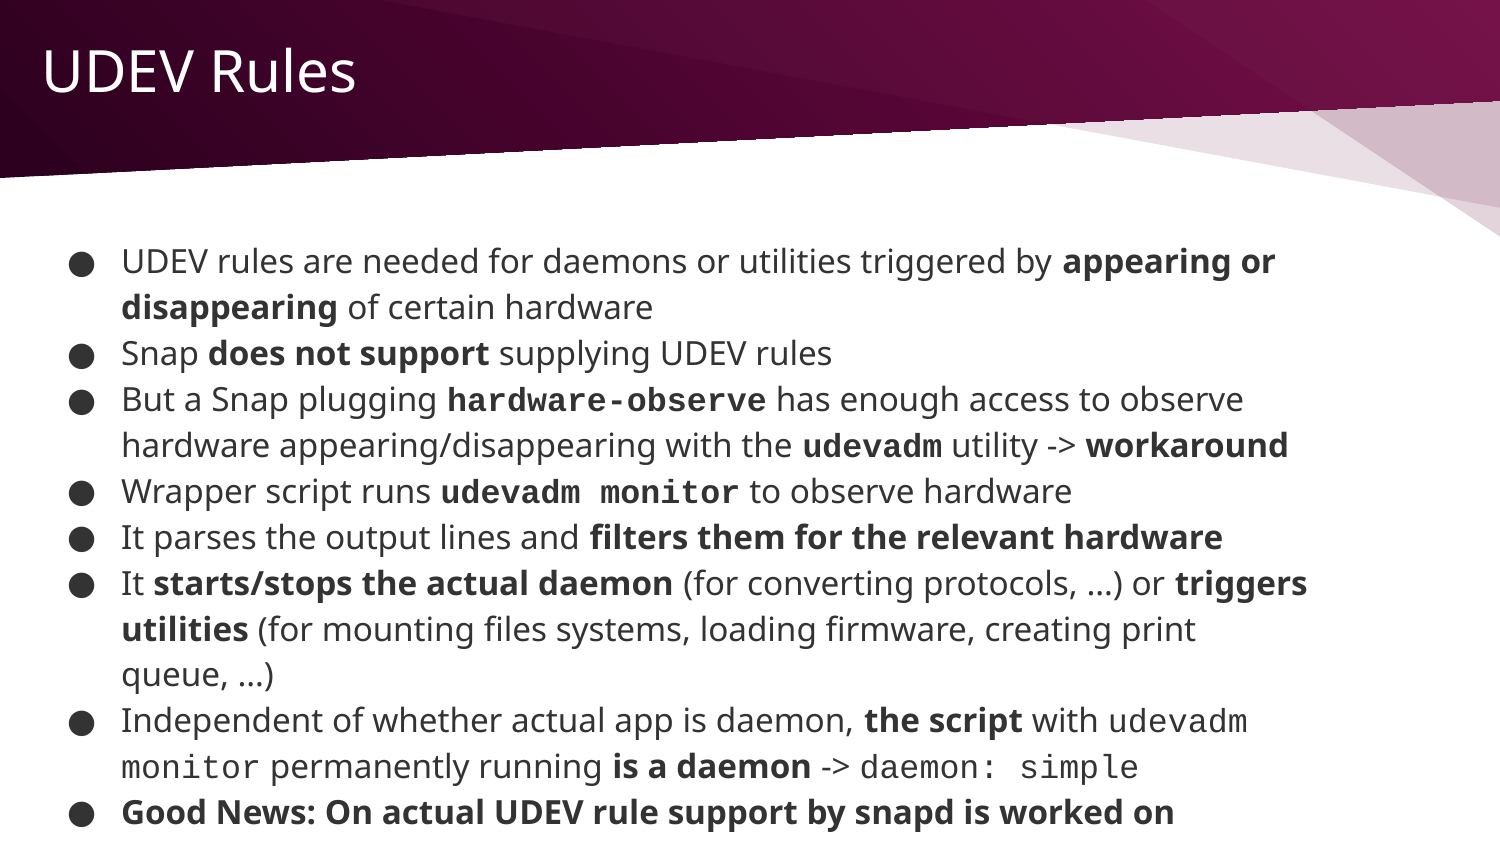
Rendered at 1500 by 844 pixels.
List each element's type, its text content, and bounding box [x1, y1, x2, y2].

title UDEV Rules [41, 5, 1336, 134]
list UDEV rules are needed for daemons or utilities triggered by appearing or disappearing of certain hardware Snap does not support supplying UDEV rules But a Snap plugging hardware-observe has enough access to observe hardware appearing/disappearing with the udevadm utility -> workaround Wrapper script runs udevadm monitor to observe hardware It parses the output lines and filters them for the relevant hardware It starts/stops the actual daemon (for converting protocols, …) or triggers utilities (for mounting files systems, loading firmware, creating print queue, …) Independent of whether actual app is daemon, the script with udevadm monitor permanently running is a daemon -> daemon: simple Good News: On actual UDEV rule support by snapd is worked on [35, 229, 1324, 789]
